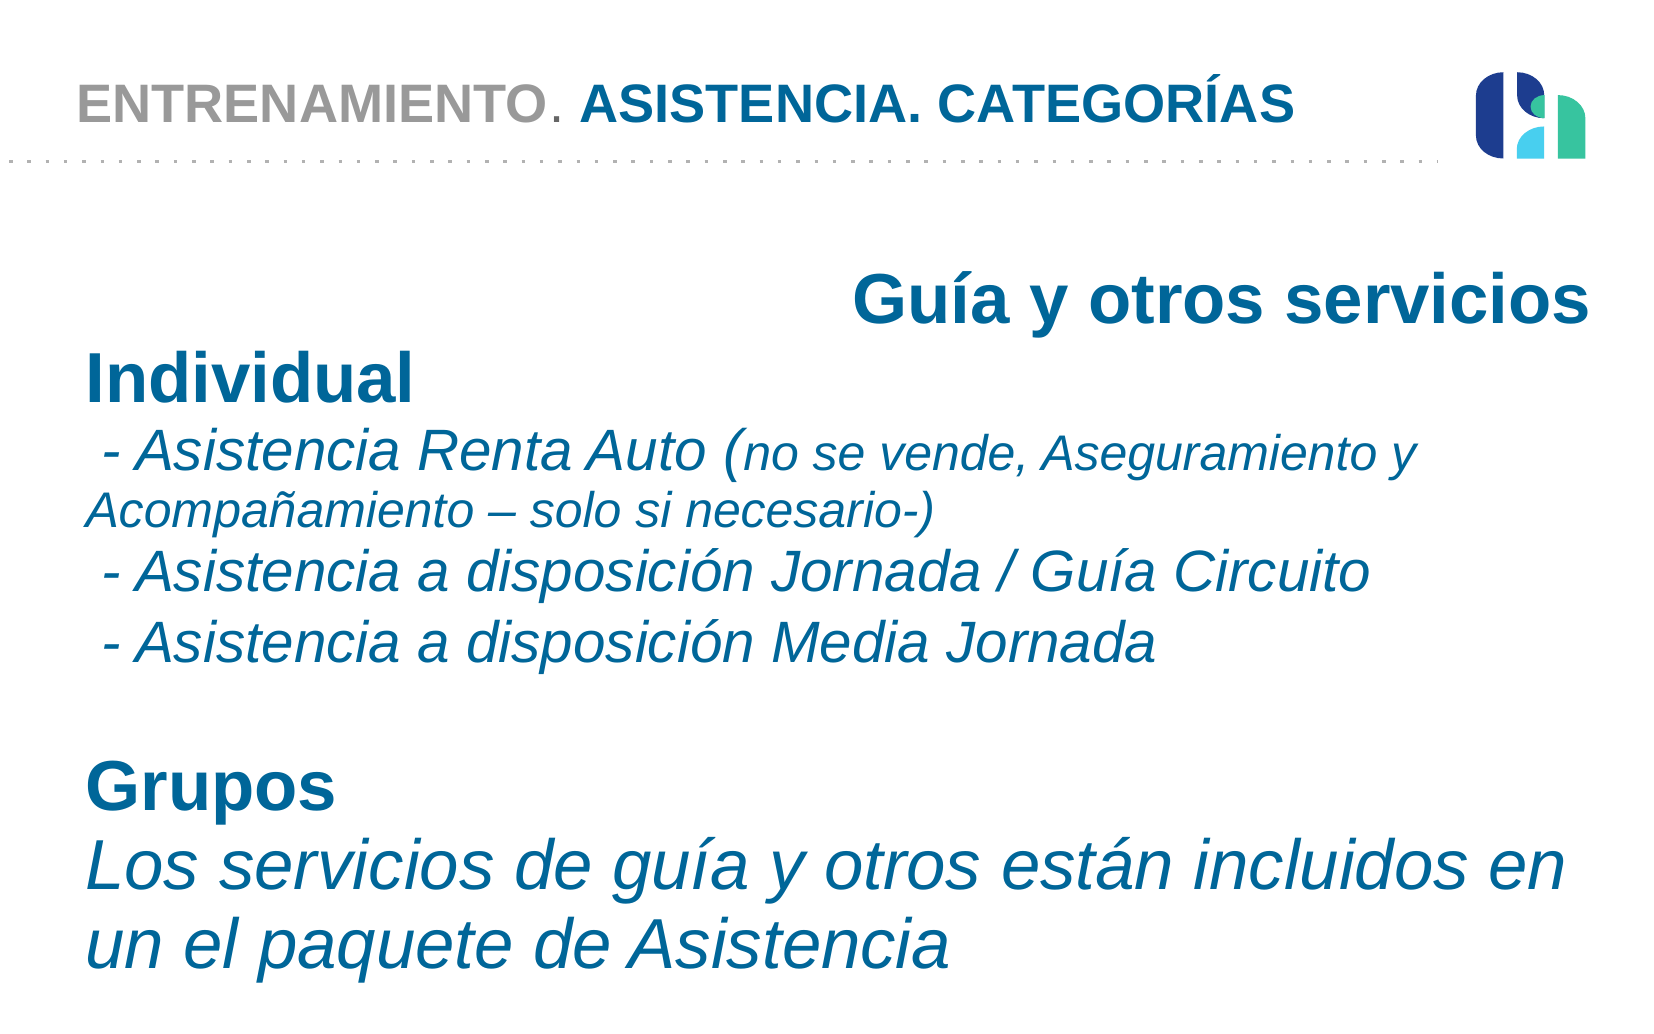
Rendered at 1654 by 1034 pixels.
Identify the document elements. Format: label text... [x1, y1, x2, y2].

picture [1475, 72, 1586, 159]
text_box ENTRENAMIENTO. ASISTENCIA. CATEGORÍAS [76, 59, 1381, 142]
text_box Guía y otros servicios Individual - Asistencia Renta Auto (no se vende, Aseguramiento y Acompañamiento – solo si necesario-) - Asistencia a disposición Jornada / Guía Circuito - Asistencia a disposición Media Jornada Grupos Los servicios de guía y otros están incluidos en un el paquete de Asistencia [70, 179, 1610, 1034]
